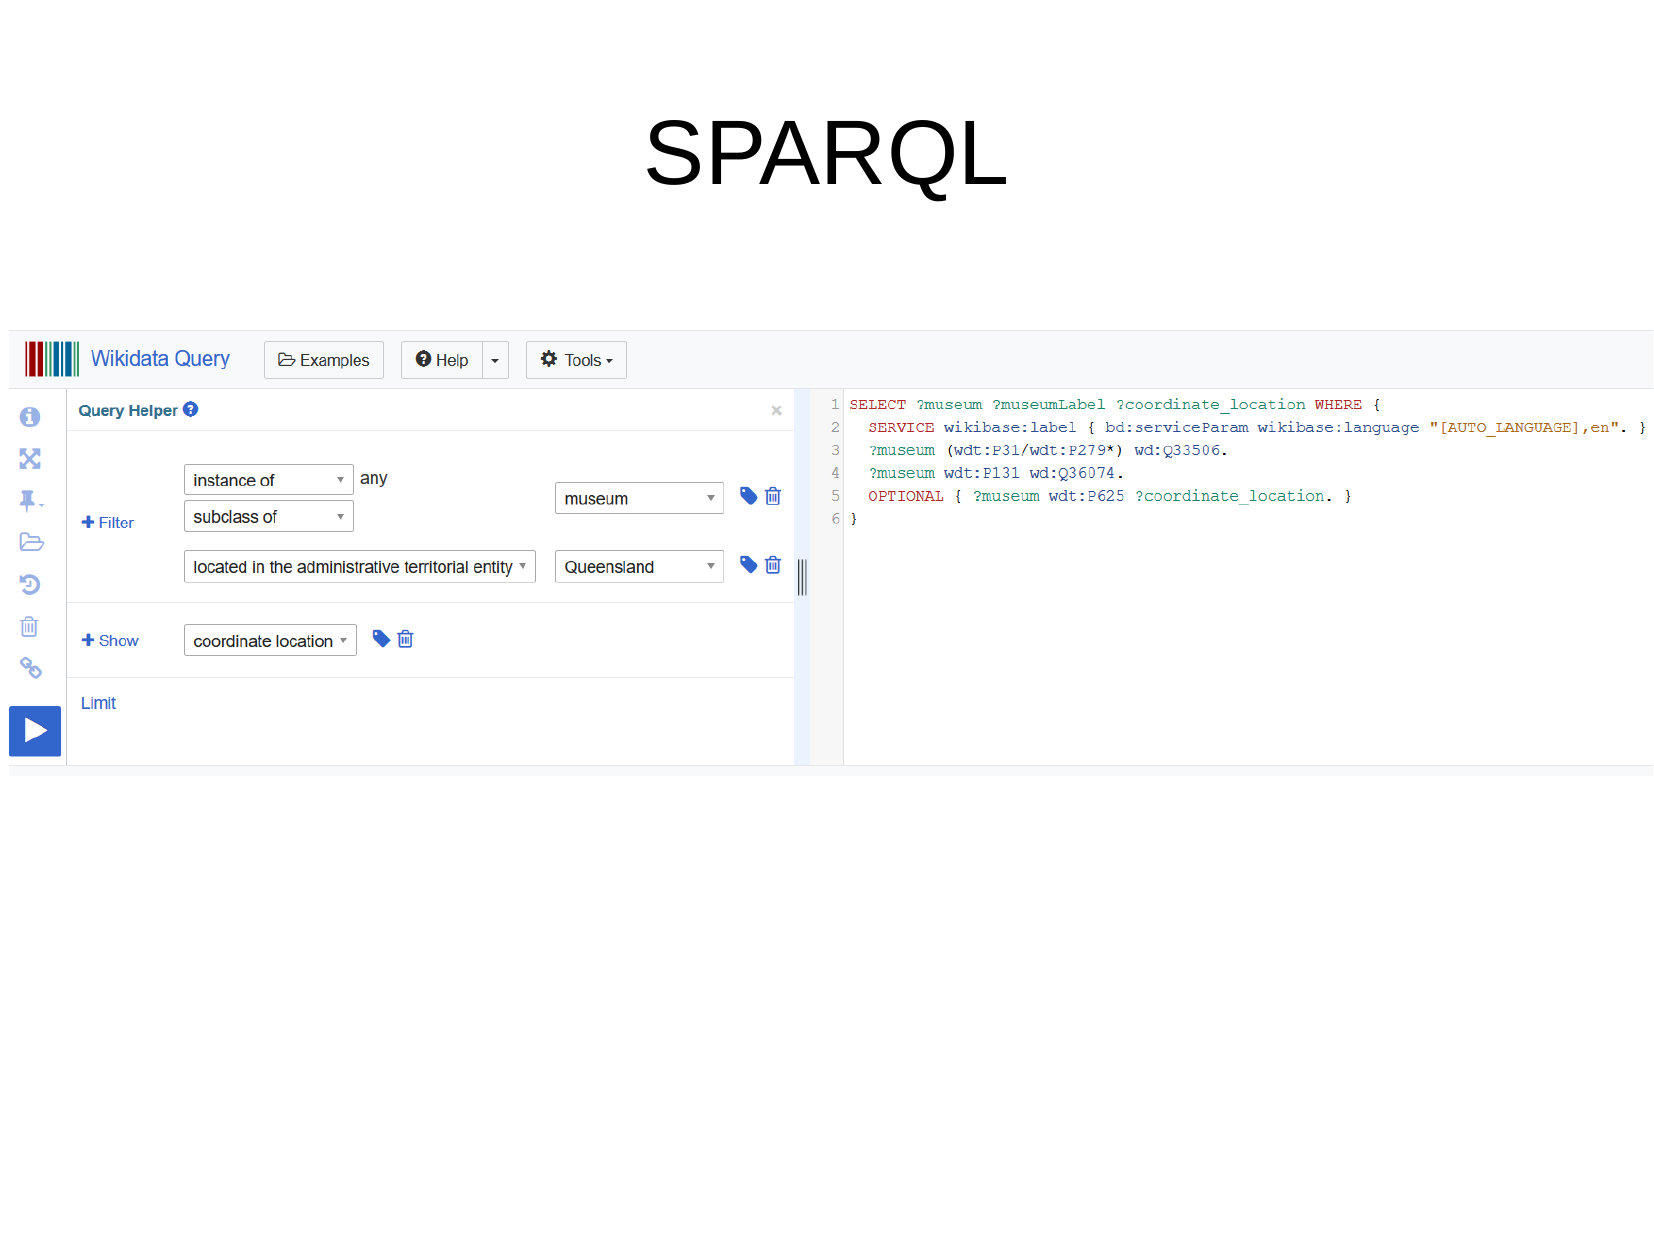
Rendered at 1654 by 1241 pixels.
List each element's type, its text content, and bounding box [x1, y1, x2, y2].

title SPARQL [82, 49, 1571, 257]
picture [9, 330, 1654, 776]
